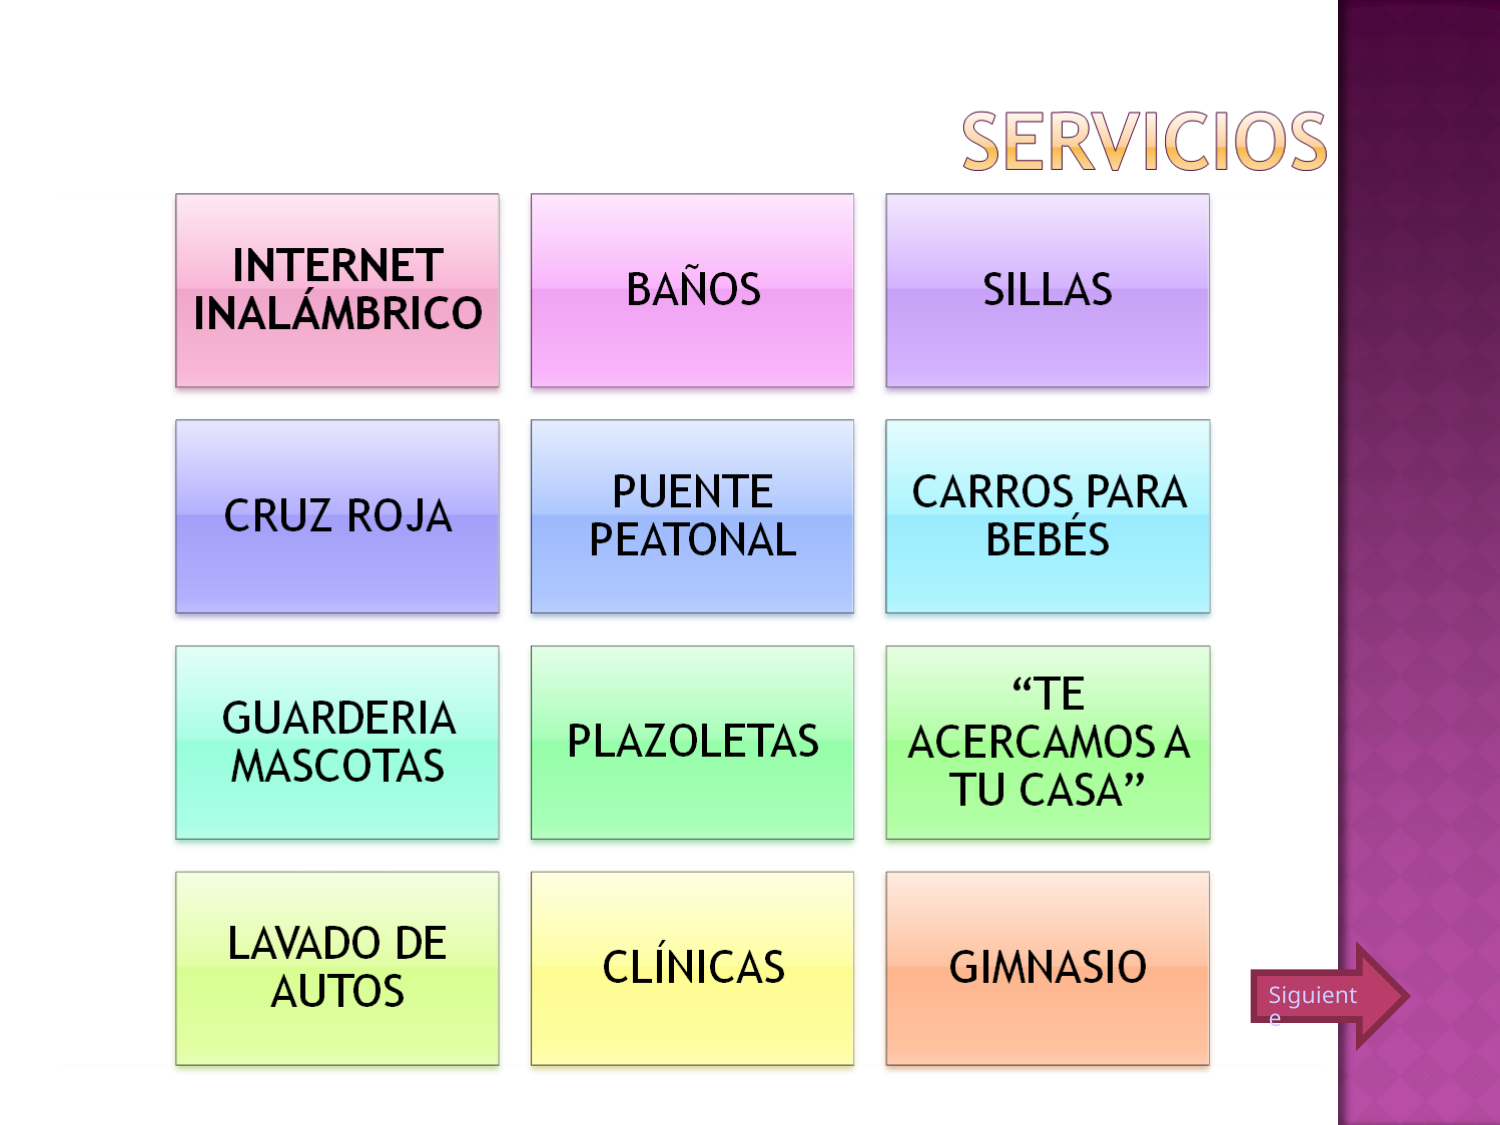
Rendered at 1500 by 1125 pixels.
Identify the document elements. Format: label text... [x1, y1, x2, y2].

text_box Siguiente [1253, 949, 1407, 1044]
picture [60, 0, 1500, 1125]
